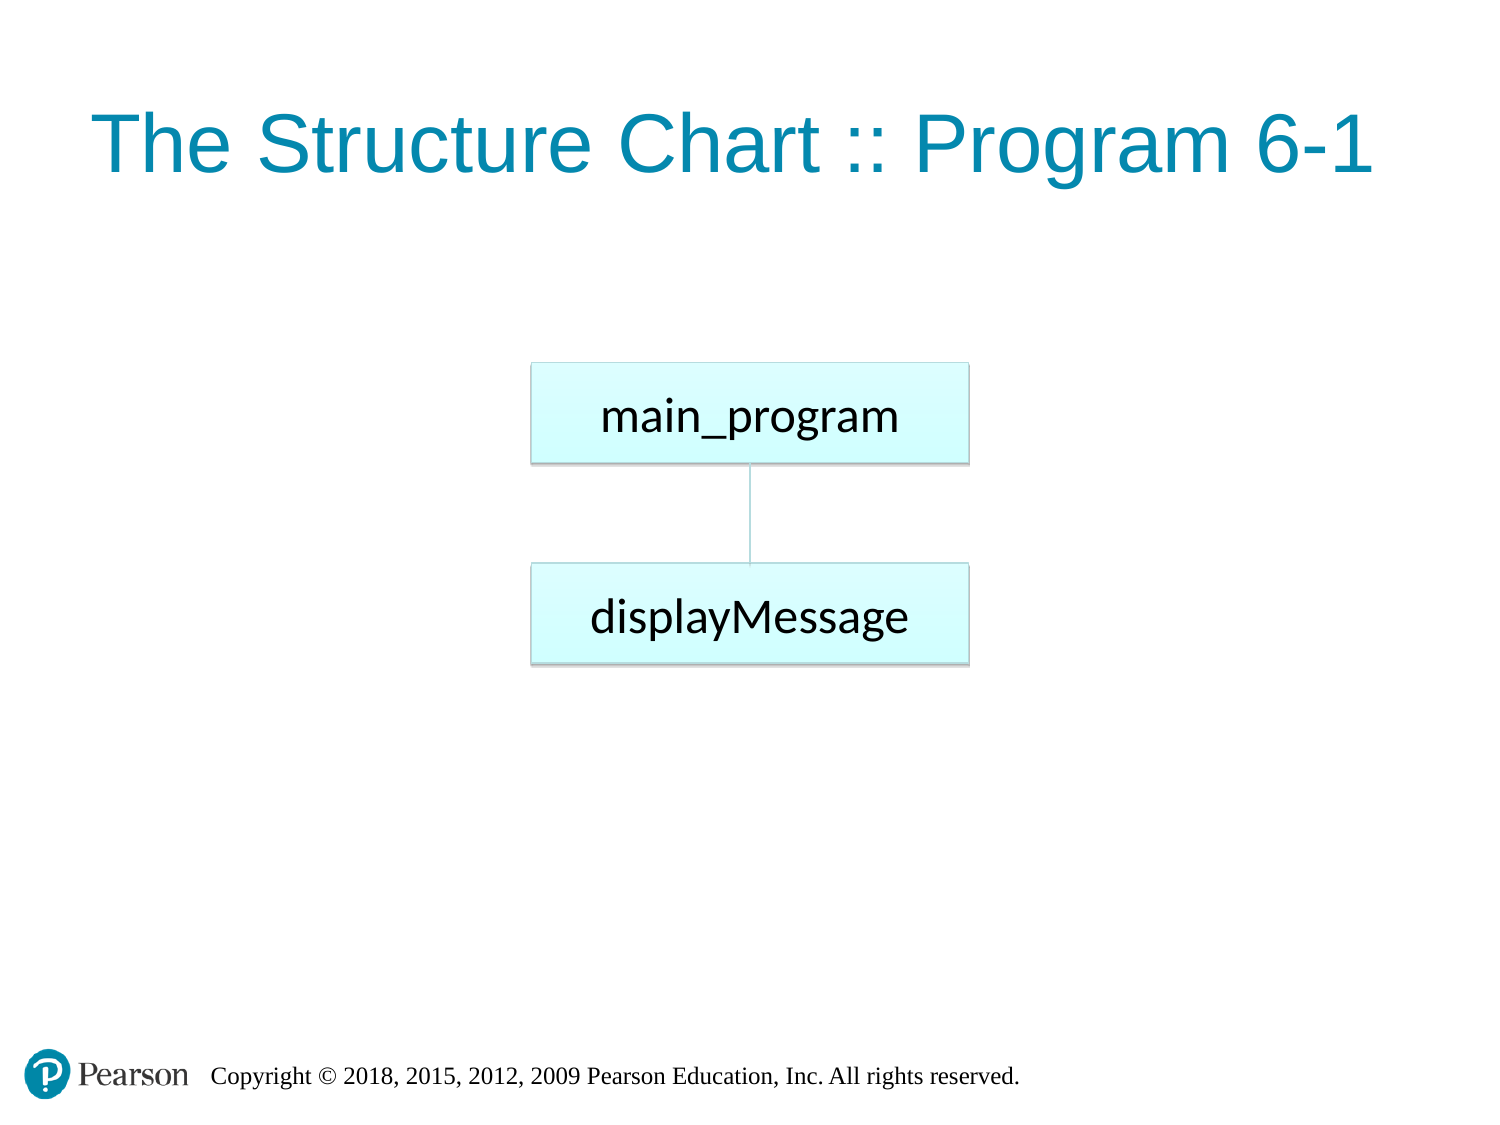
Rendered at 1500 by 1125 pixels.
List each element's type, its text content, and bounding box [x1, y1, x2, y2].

text_box main_program [531, 362, 969, 462]
title The Structure Chart :: Program 6-1 [75, 45, 1426, 233]
text_box displayMessage [531, 563, 969, 663]
